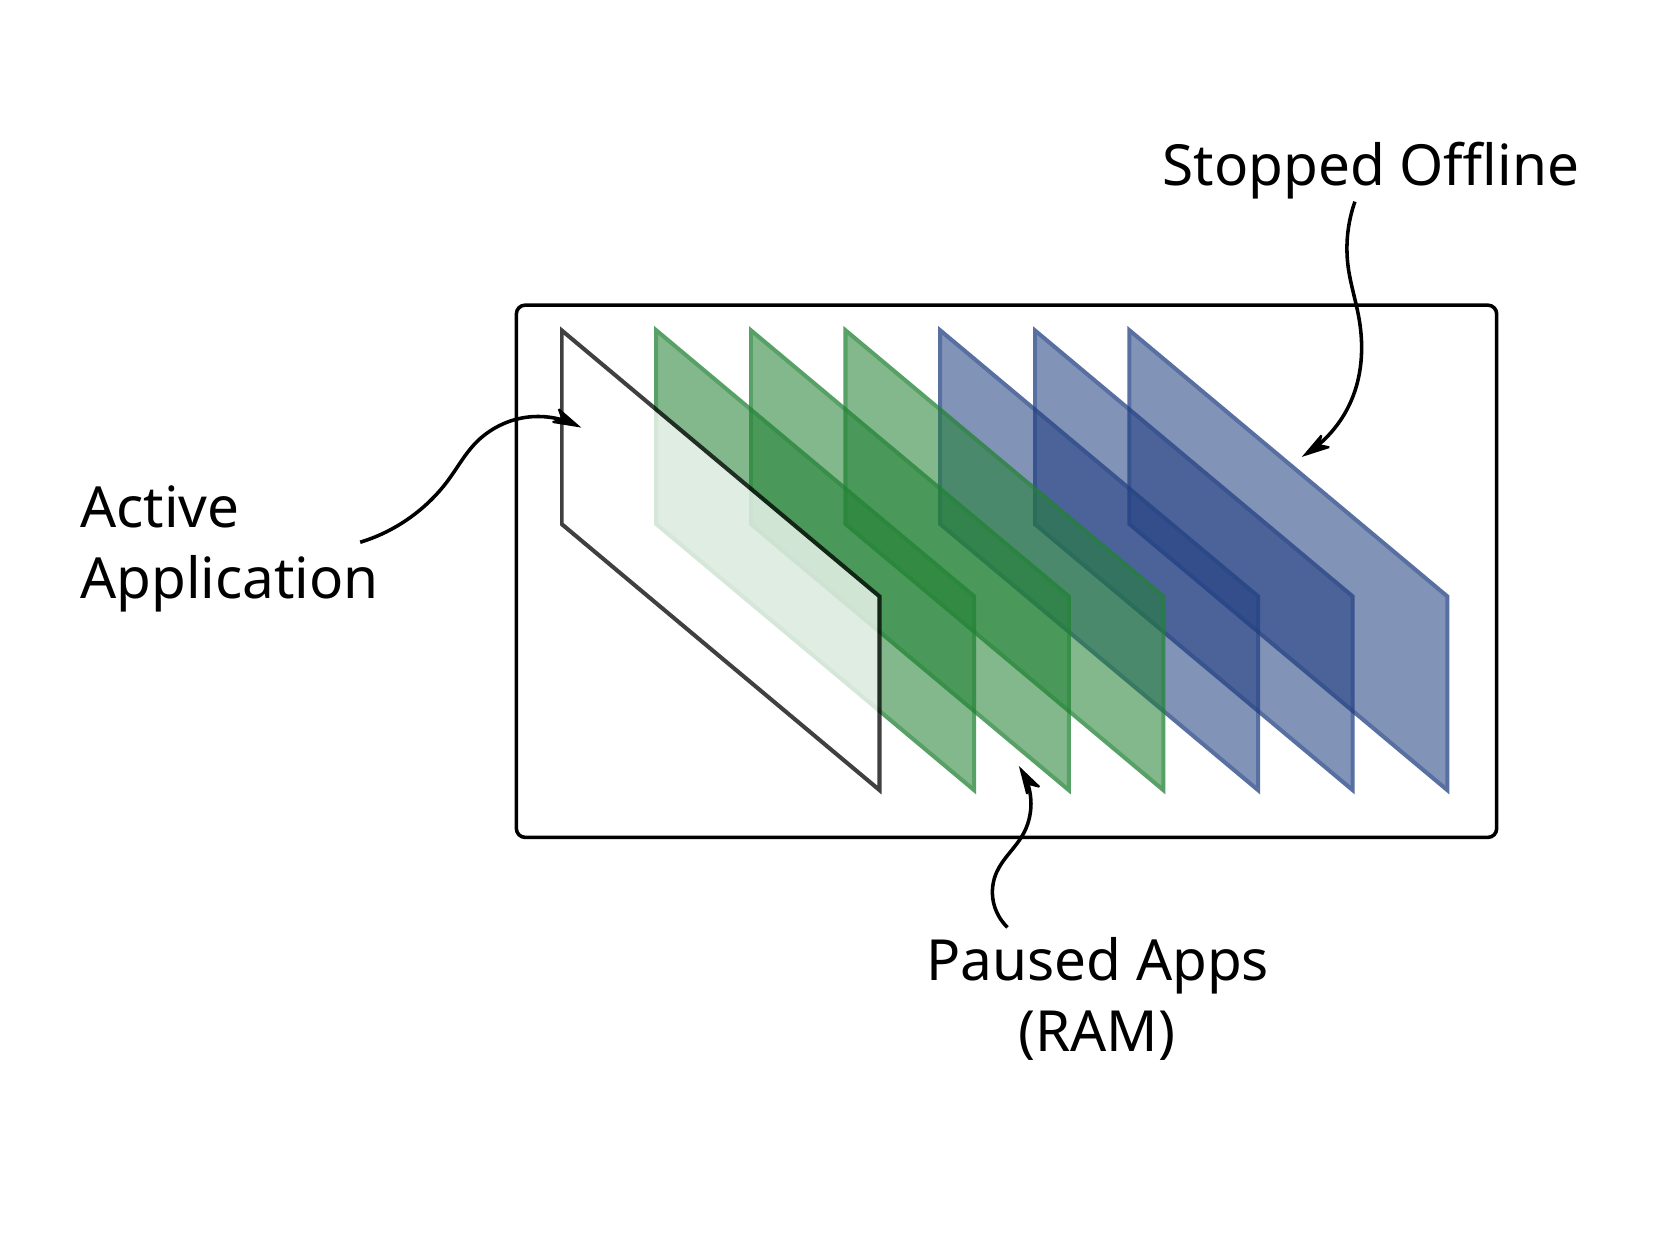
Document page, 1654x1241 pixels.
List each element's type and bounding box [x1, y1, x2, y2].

picture [44, 105, 1594, 1098]
